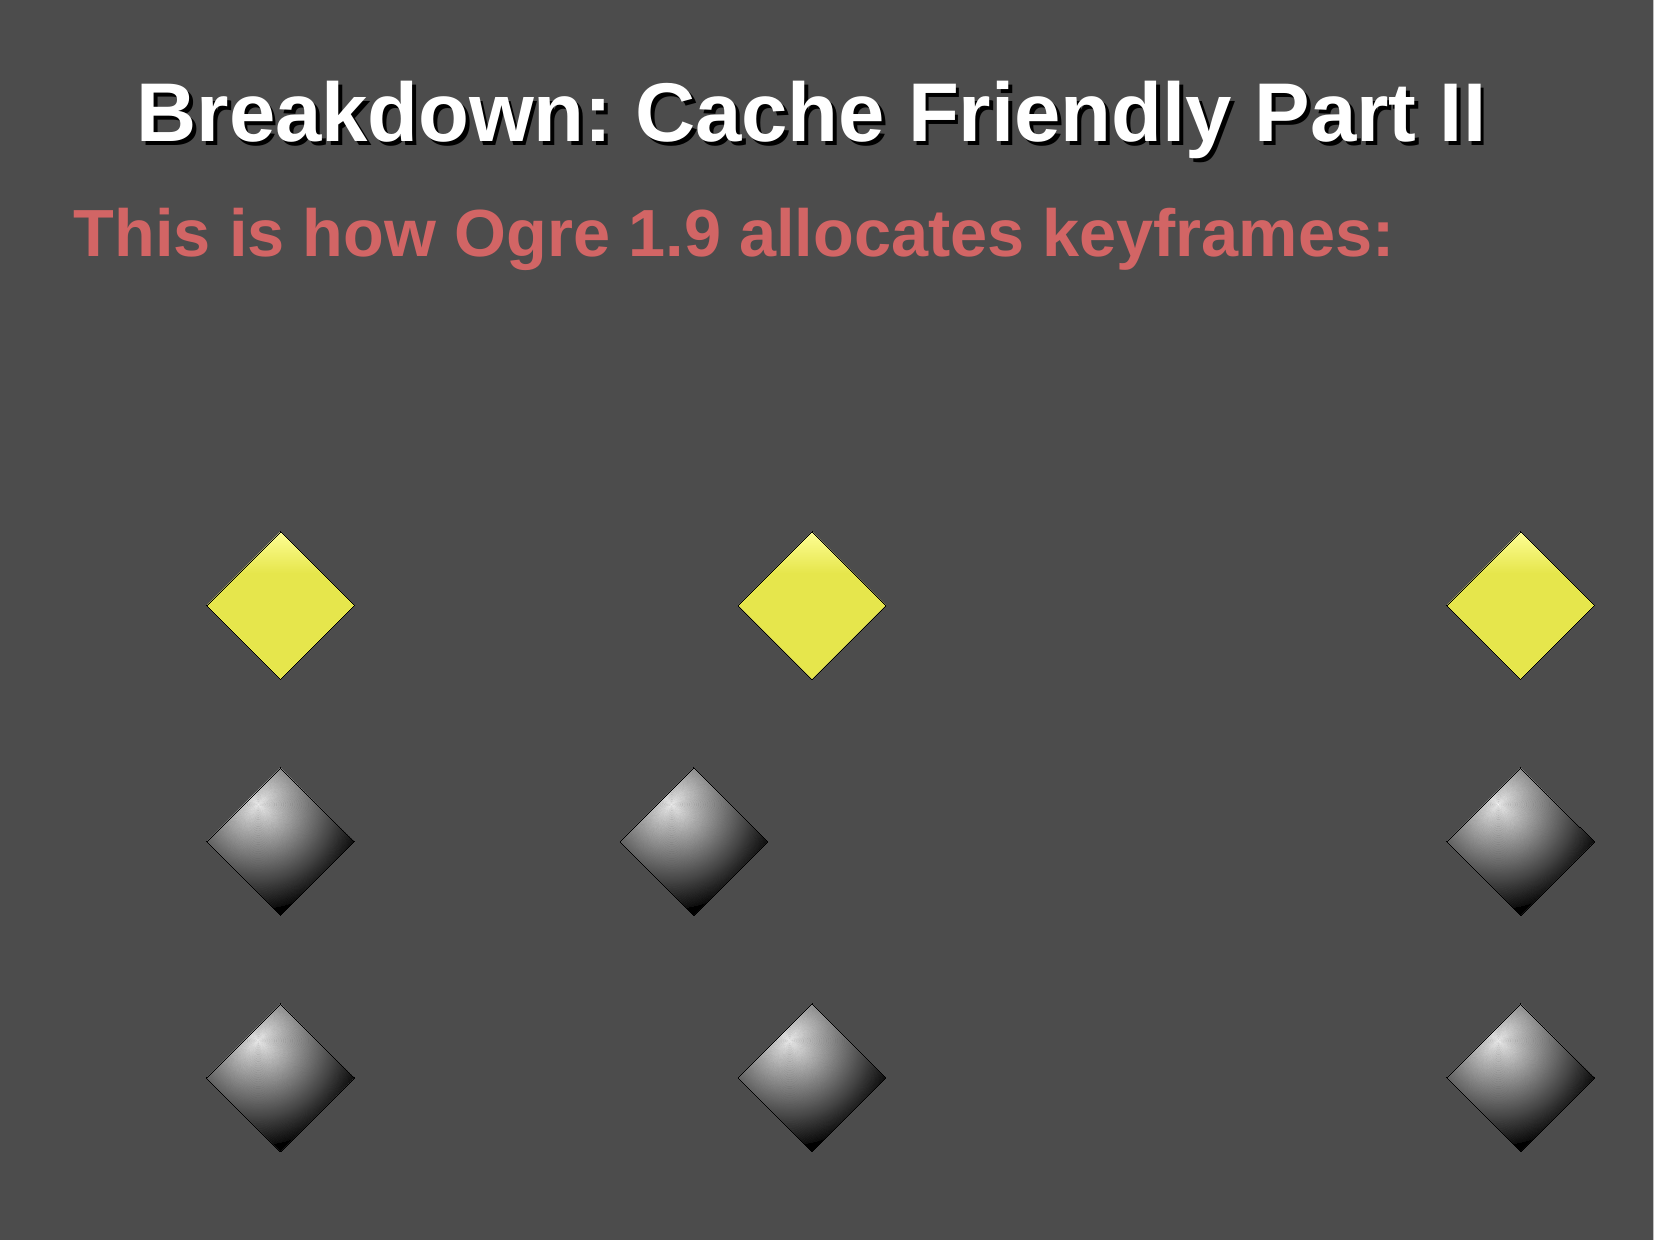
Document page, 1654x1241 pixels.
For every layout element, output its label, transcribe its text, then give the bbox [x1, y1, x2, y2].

text_box [738, 531, 886, 680]
text_box [620, 767, 768, 916]
text_box This is how Ogre 1.9 allocates keyframes: [59, 188, 1565, 279]
text_box [738, 1003, 886, 1152]
text_box [206, 531, 355, 680]
text_box [1446, 1003, 1595, 1152]
text_box [1446, 767, 1595, 916]
text_box Breakdown: Cache Friendly Part II [88, 59, 1536, 168]
text_box [1446, 531, 1595, 680]
text_box [206, 767, 355, 916]
text_box [206, 1003, 355, 1152]
